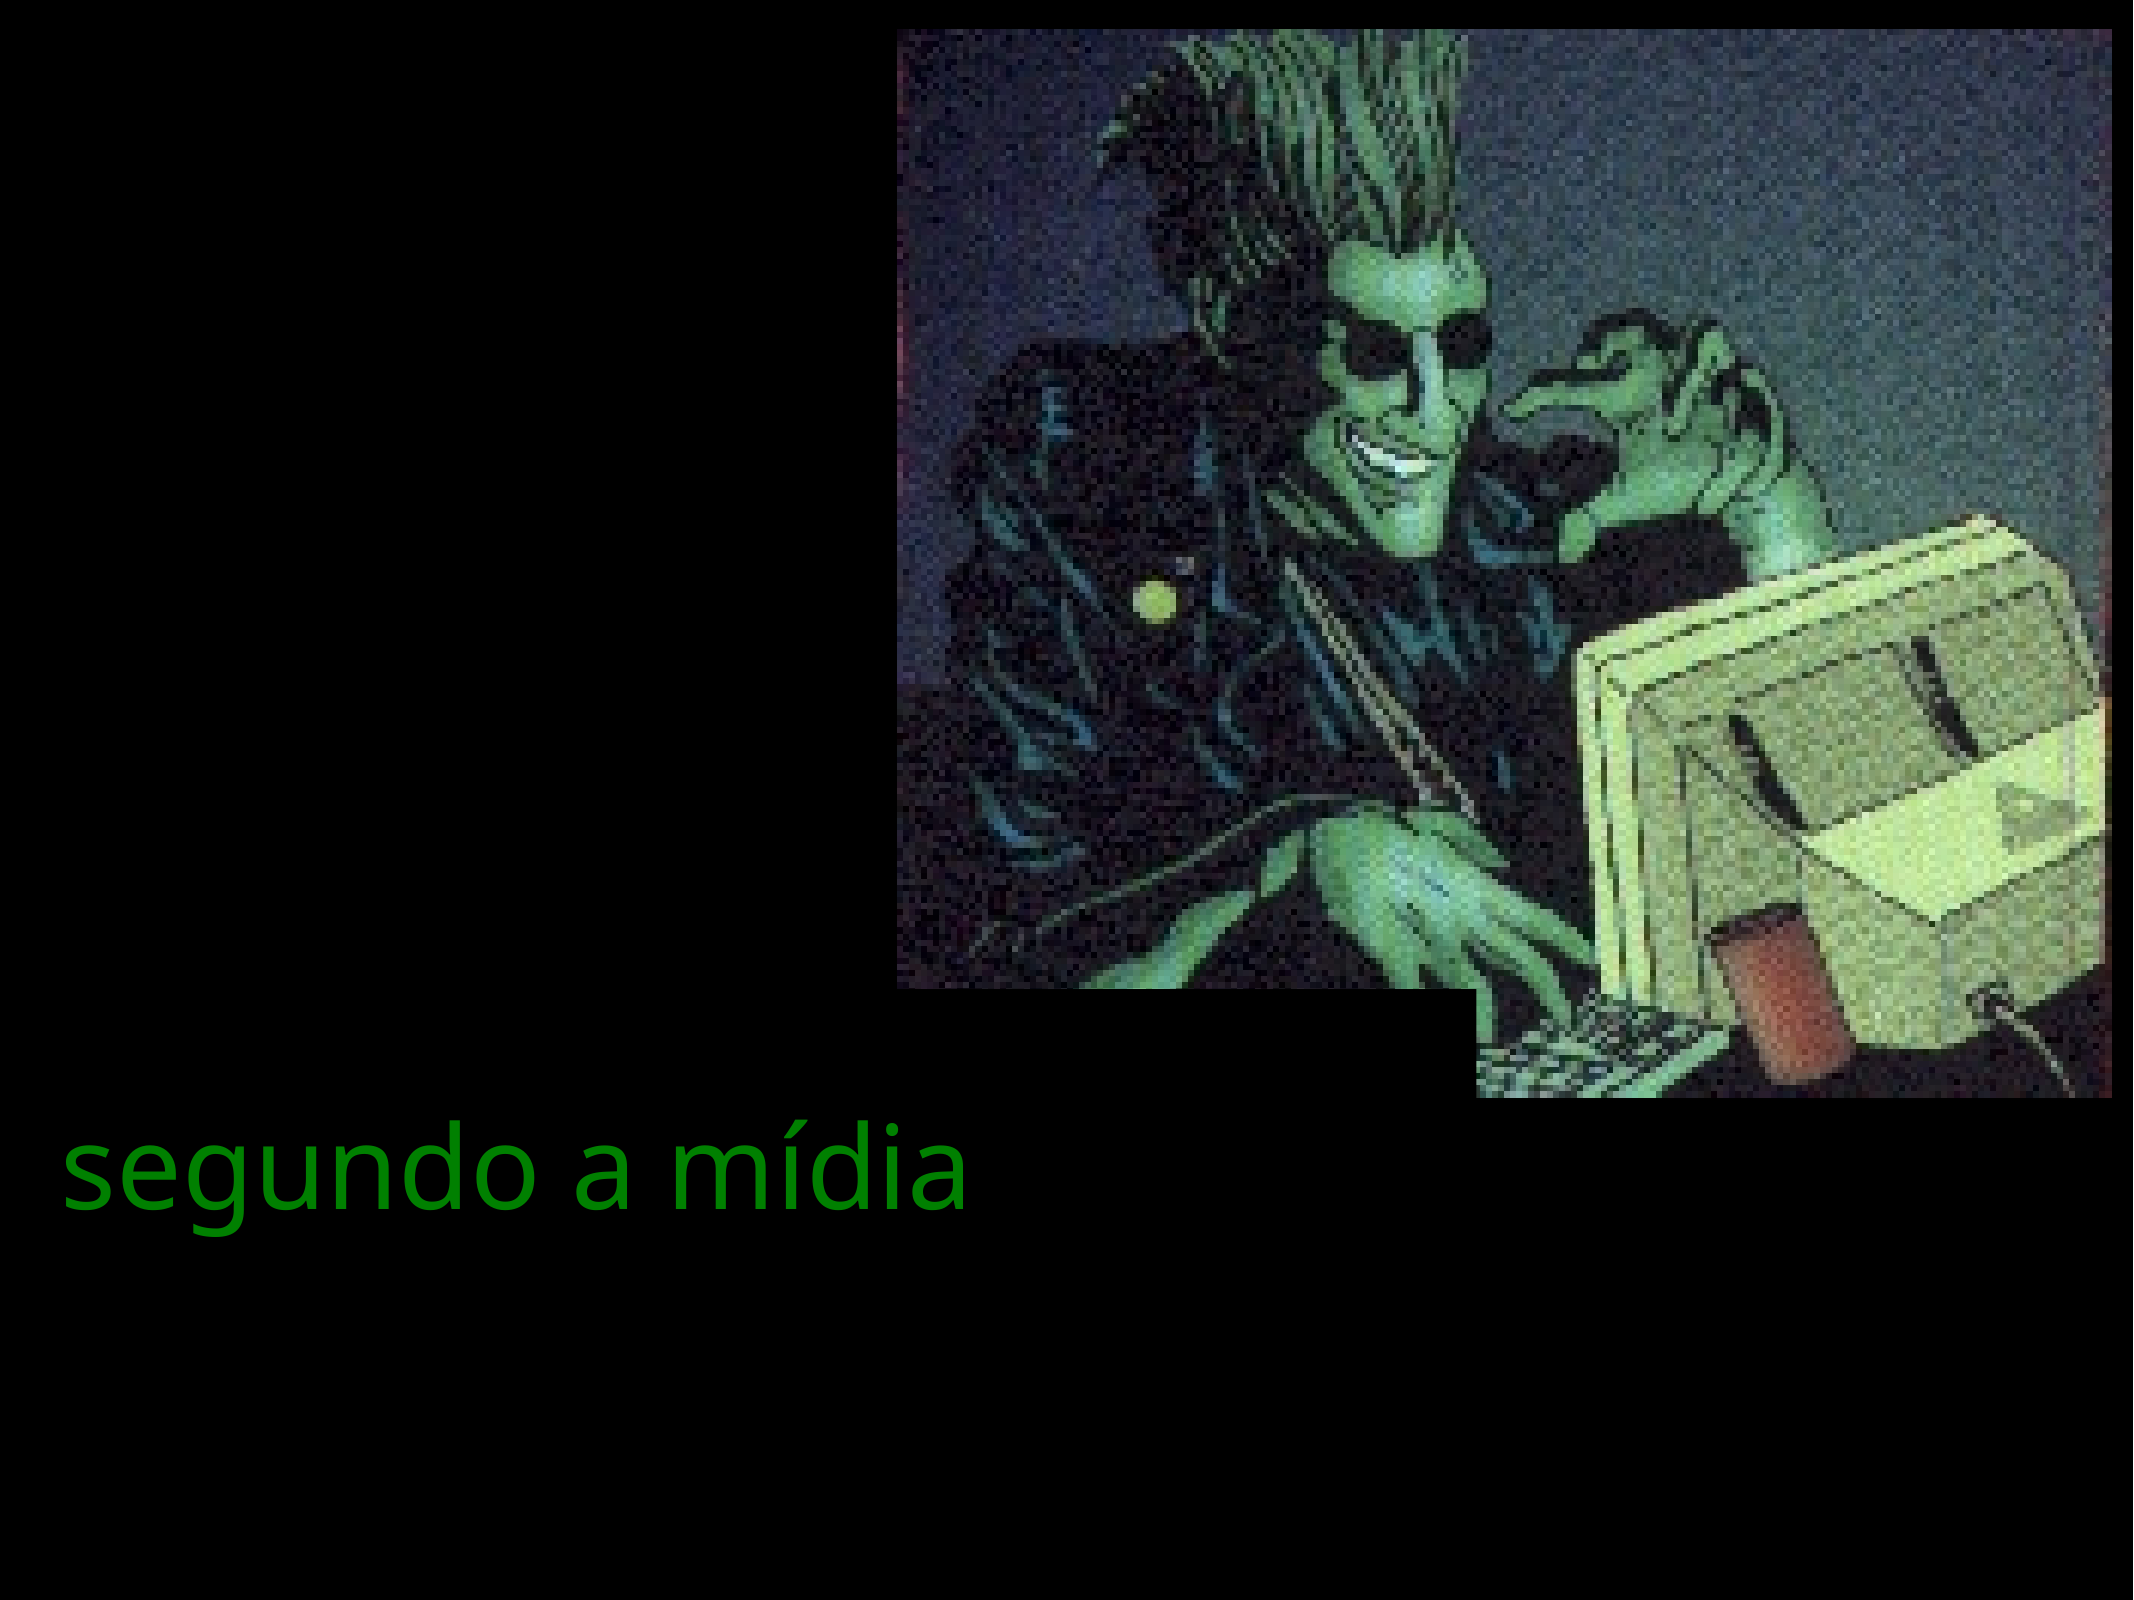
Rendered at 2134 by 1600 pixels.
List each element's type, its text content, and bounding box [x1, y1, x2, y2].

picture [897, 29, 2112, 1098]
title segundo a mídia [0, 989, 1477, 1329]
